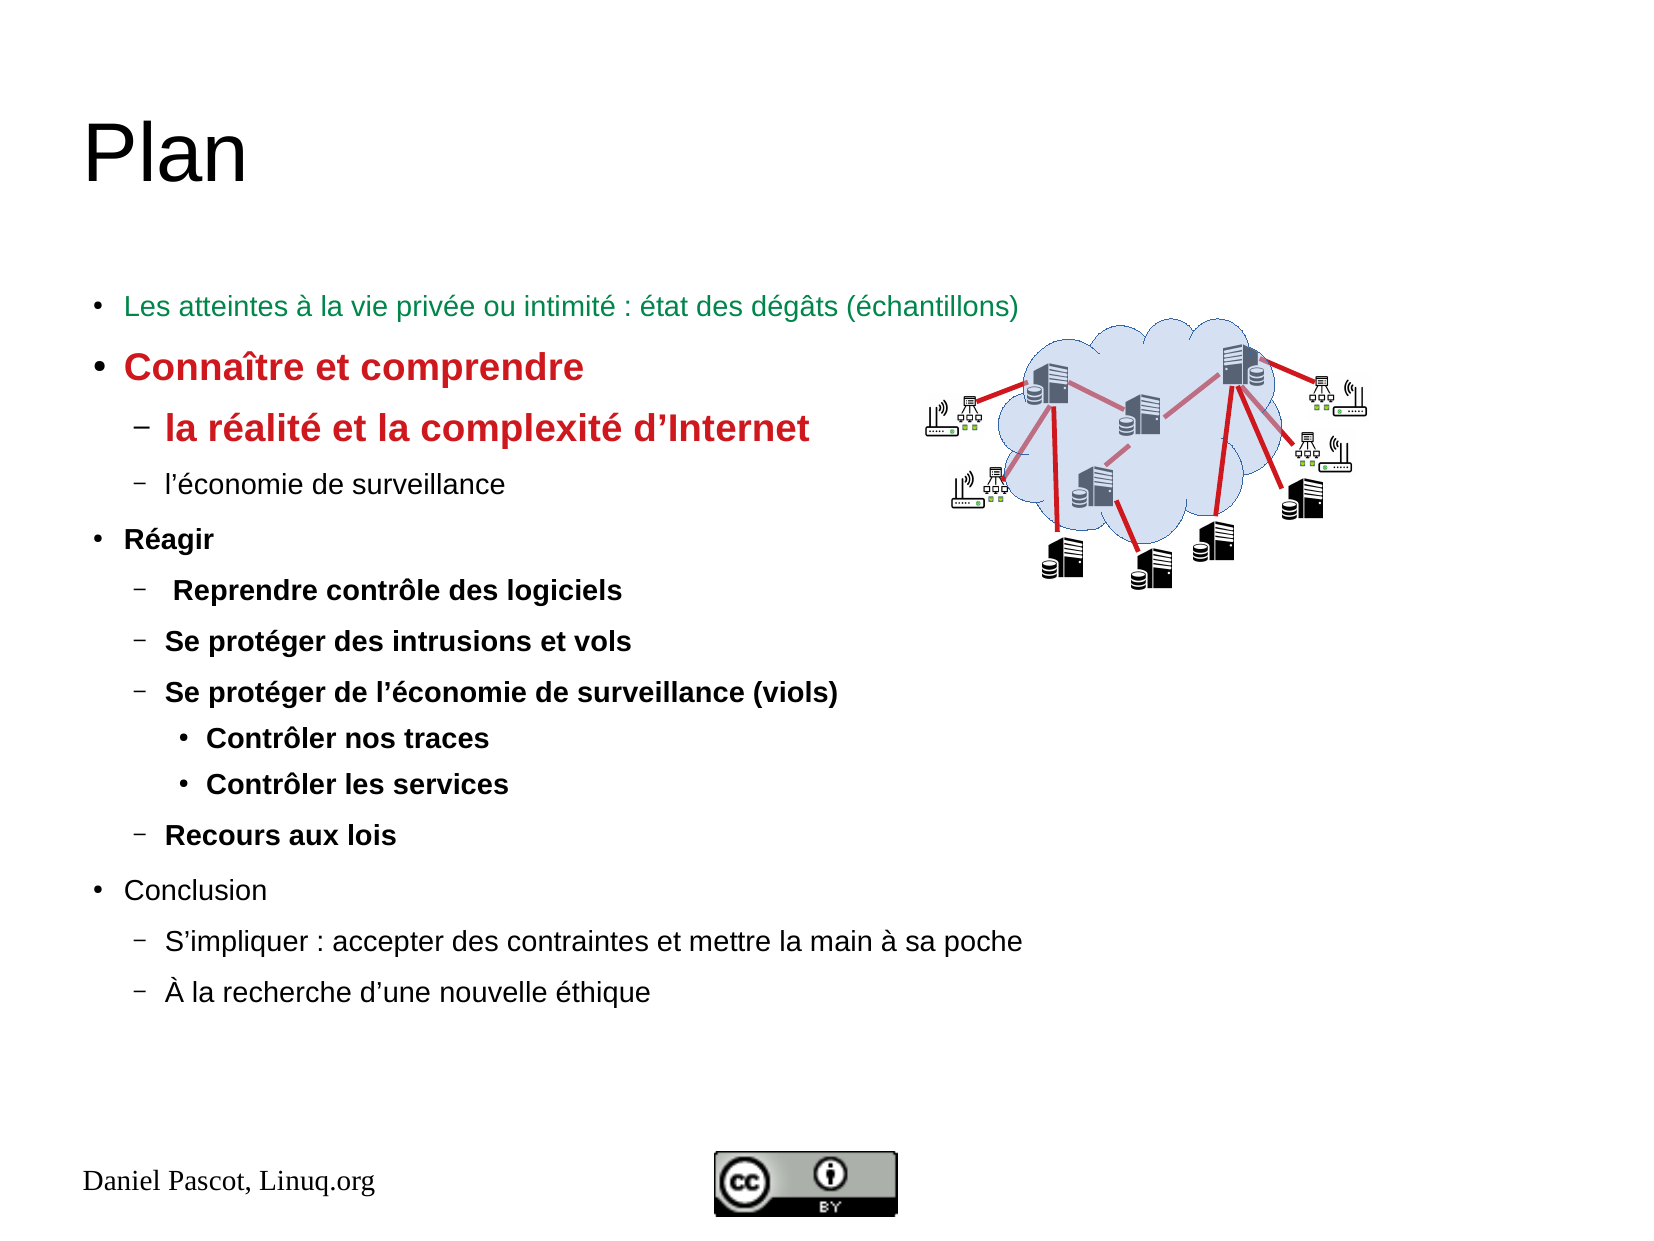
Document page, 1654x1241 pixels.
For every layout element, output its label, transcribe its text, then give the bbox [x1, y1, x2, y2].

picture [1307, 373, 1371, 421]
picture [714, 1158, 898, 1217]
text_box [82, 290, 1571, 1158]
picture [1193, 520, 1234, 563]
picture [921, 393, 984, 441]
title Plan [82, 49, 1571, 257]
picture [1042, 536, 1083, 580]
picture [1249, 343, 1264, 355]
picture [1282, 429, 1356, 521]
picture [947, 464, 1010, 513]
picture [1131, 547, 1172, 591]
